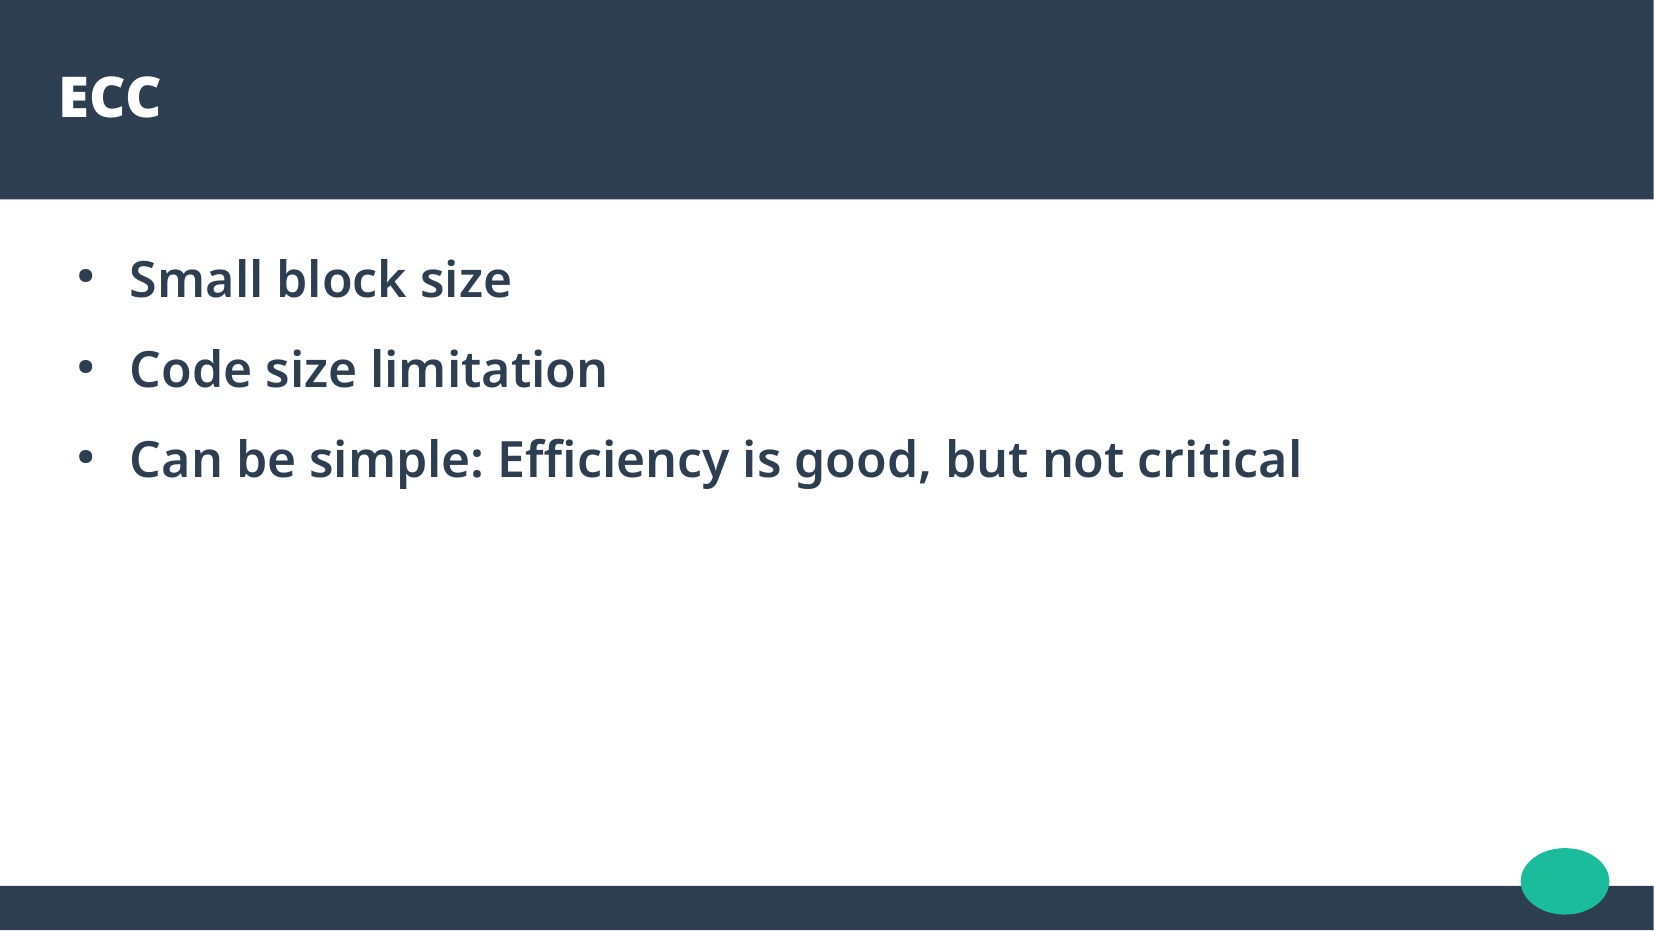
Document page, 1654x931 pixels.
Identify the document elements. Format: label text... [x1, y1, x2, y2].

title ECC [59, 37, 1595, 155]
list Small block size Code size limitation Can be simple: Efficiency is good, but not critical [59, 243, 1595, 864]
